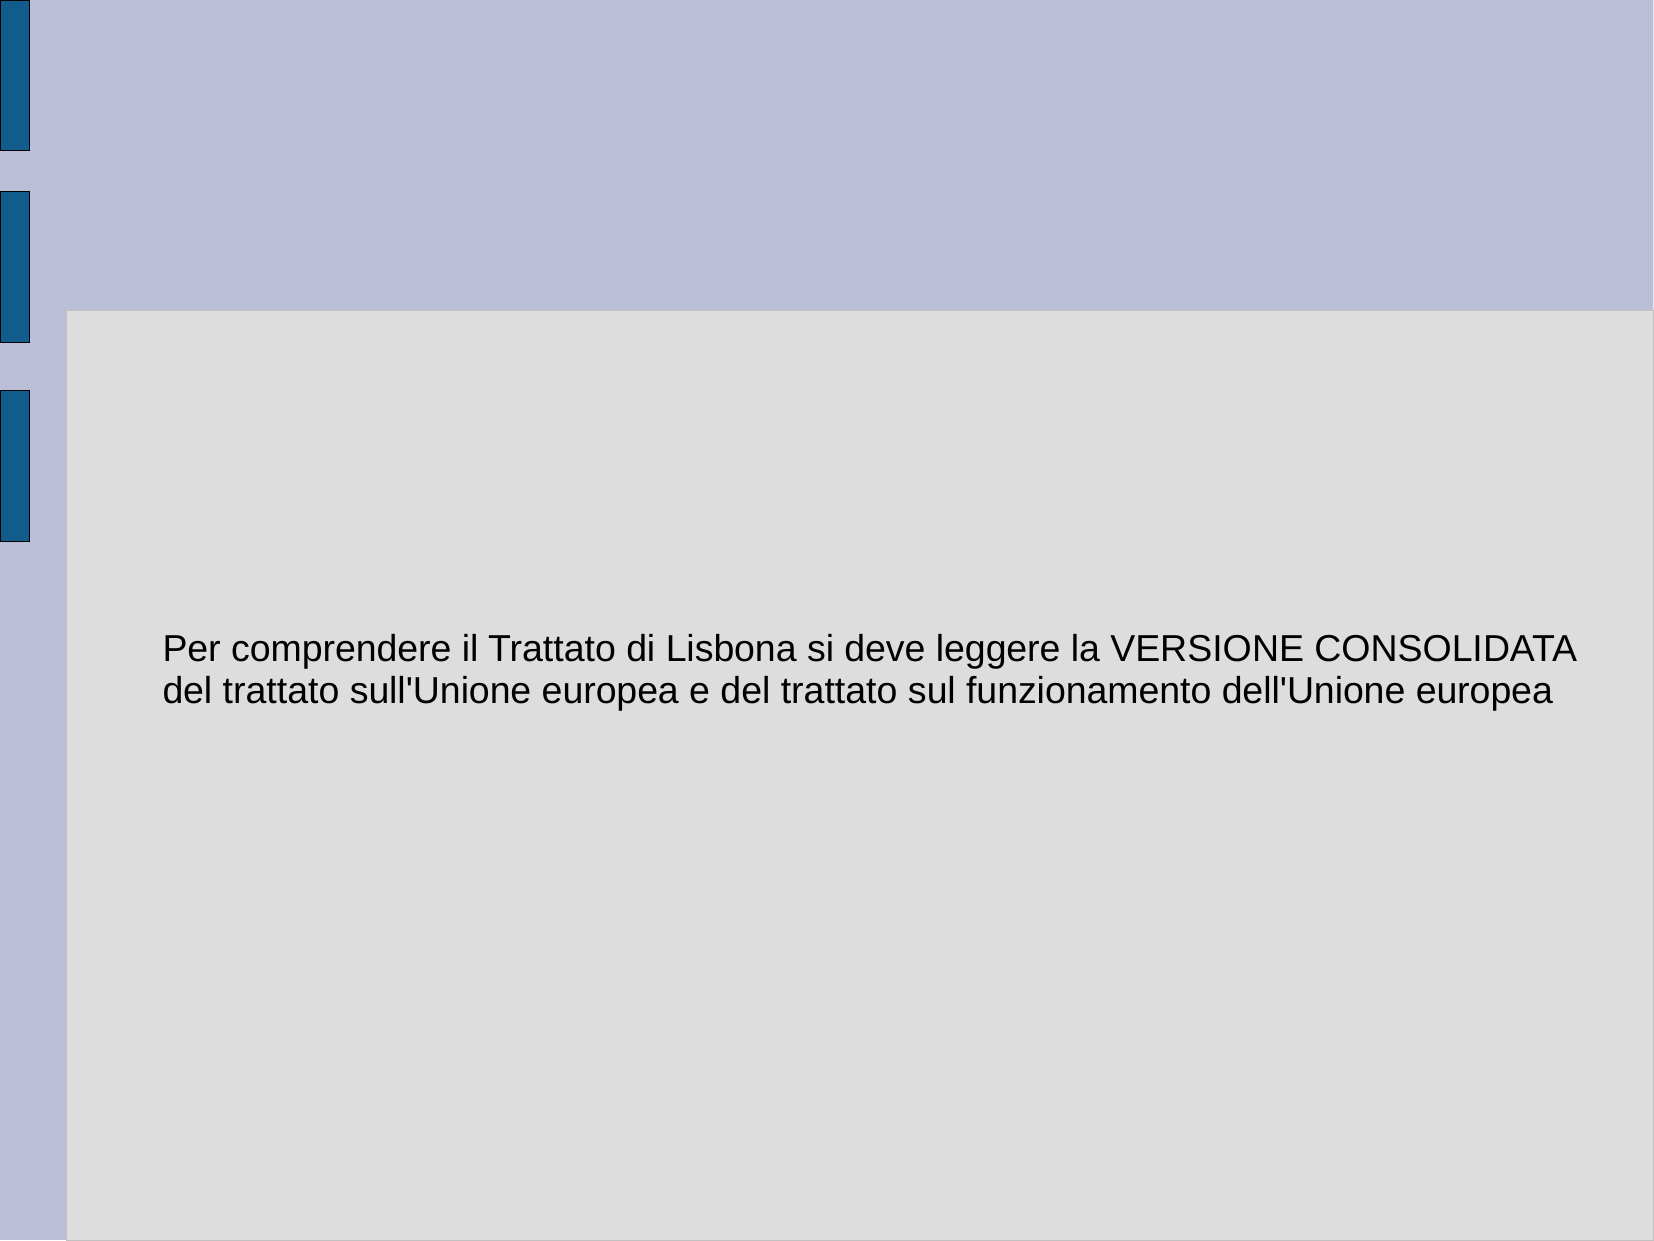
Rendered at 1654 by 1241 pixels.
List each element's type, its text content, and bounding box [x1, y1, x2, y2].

text_box Per comprendere il Trattato di Lisbona si deve leggere la VERSIONE CONSOLIDATA del trattato sull'Unione europea e del trattato sul funzionamento dell'Unione europea [147, 620, 1595, 857]
